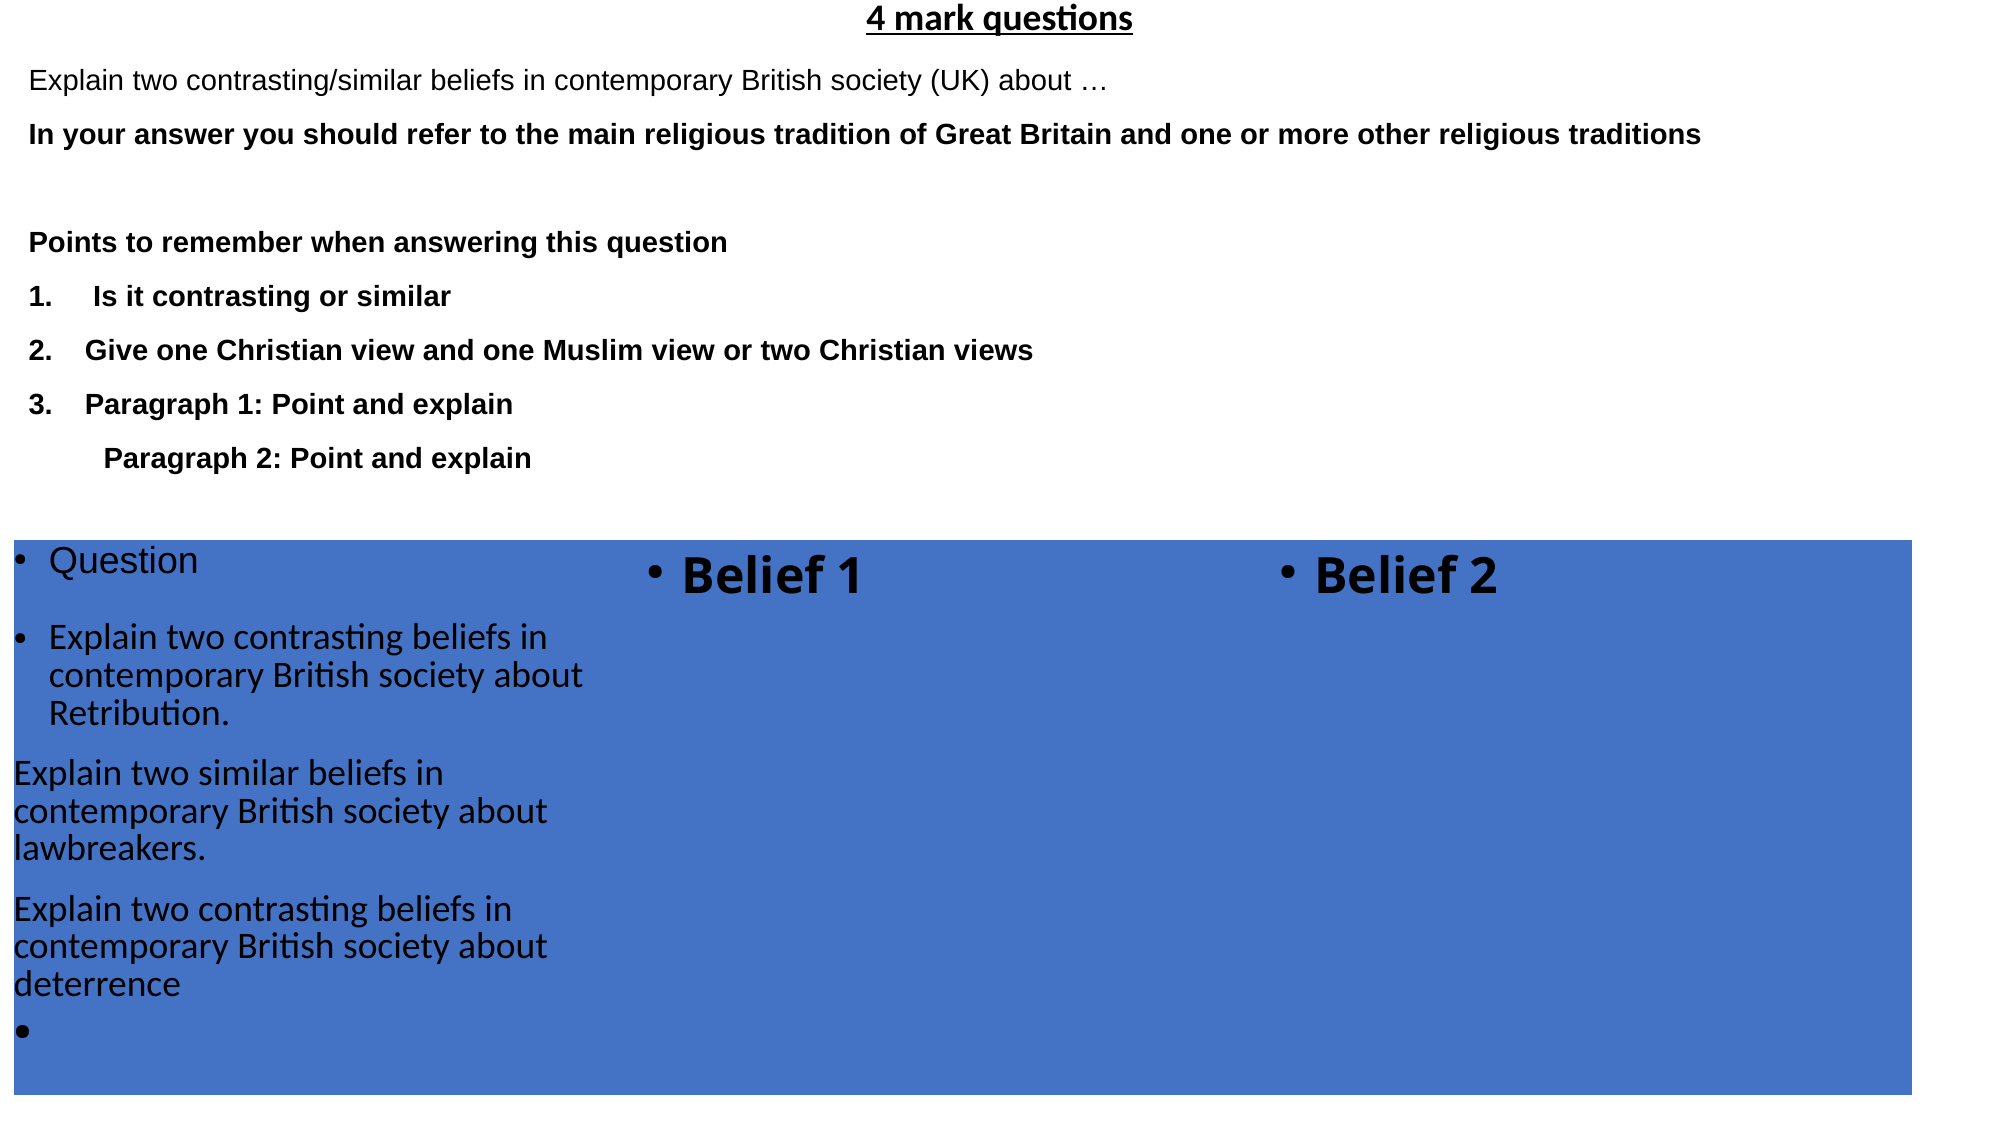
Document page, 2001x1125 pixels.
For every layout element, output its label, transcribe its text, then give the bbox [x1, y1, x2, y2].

table_cell [1279, 621, 1912, 757]
table_header Belief 1 [646, 540, 1279, 621]
table_cell [1279, 893, 1912, 1095]
table_cell [1279, 757, 1912, 893]
table_header Question [14, 540, 646, 621]
table_cell [646, 621, 1279, 757]
table_cell Explain two similar beliefs in contemporary British society about lawbreakers. [14, 757, 646, 893]
table_cell Explain two contrasting beliefs in contemporary British society about deterrence [14, 893, 646, 1095]
table_cell Explain two contrasting beliefs in contemporary British society about Retribution. [14, 621, 646, 757]
table_header Belief 2 [1279, 540, 1912, 621]
text_box Explain two contrasting/similar beliefs in contemporary British society (UK) about … In your answer you should refer to the main religious tradition of Great Britain and one or more other religious traditions Points to remember when answering this question Is it contrasting or similar Give one Christian view and one Muslim view or two Christian views Paragraph 1: Point and explain Paragraph 2: Point and explain [14, 51, 1982, 536]
text_box 4 mark questions [493, 0, 1507, 51]
table_cell [646, 893, 1279, 1095]
table_cell [646, 757, 1279, 893]
